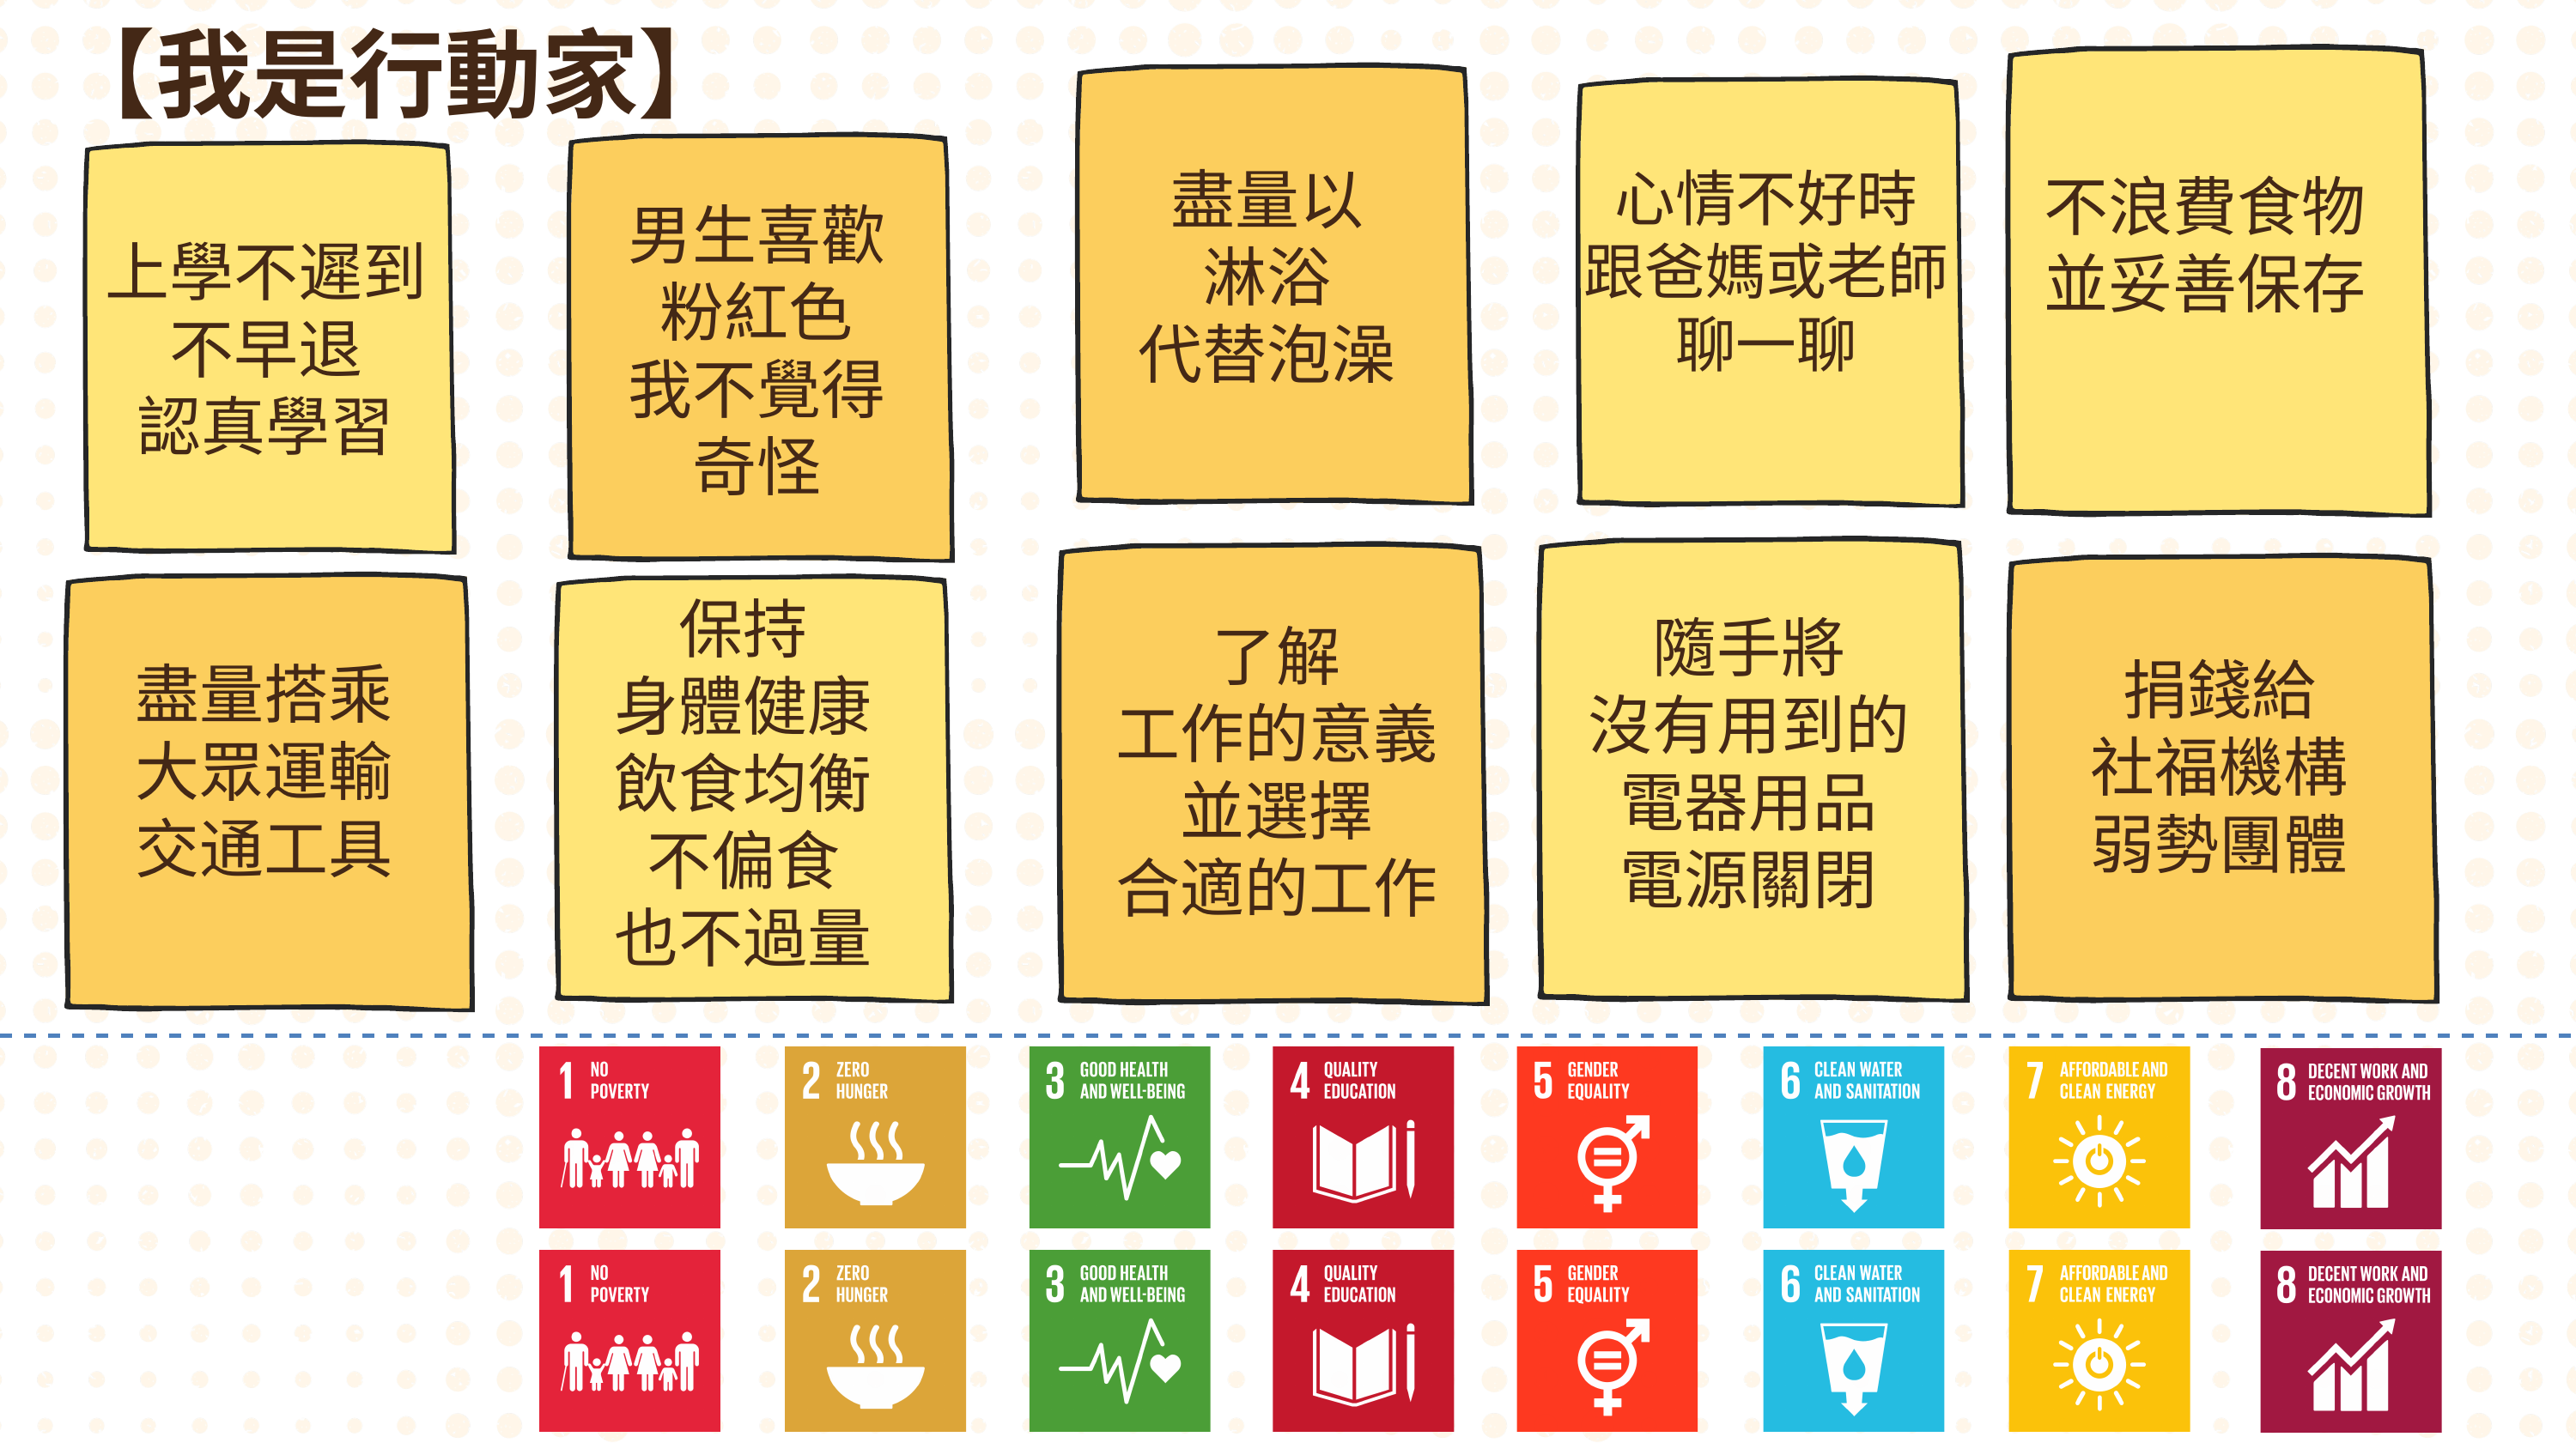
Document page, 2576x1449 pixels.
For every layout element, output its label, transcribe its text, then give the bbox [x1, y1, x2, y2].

text_box 上學不遲到 不早退 認真學習 [64, 235, 468, 466]
text_box 心情不好時 跟爸媽或老師 聊一聊 [1536, 160, 1997, 381]
text_box 盡量搭乘 大眾運輸 交通工具 [62, 653, 466, 888]
text_box 不浪費食物 並妥善保存 [1997, 166, 2435, 323]
text_box 盡量以 淋浴 代替泡澡 [1065, 159, 1469, 393]
text_box 隨手將 沒有用到的 電器用品 電源關閉 [1518, 607, 1979, 920]
text_box [0, 0, 2576, 1449]
text_box 男生喜歡 粉紅色 我不覺得 奇怪 [555, 194, 959, 507]
text_box 了解 工作的意義 並選擇 合適的工作 [1075, 615, 1479, 928]
text_box 捐錢給 社福機構 弱勢團體 [2017, 649, 2421, 883]
text_box 【我是行動家】 [58, 13, 800, 235]
text_box 保持 身體健康 飲食均衡 不偏食 也不過量 [541, 588, 945, 979]
